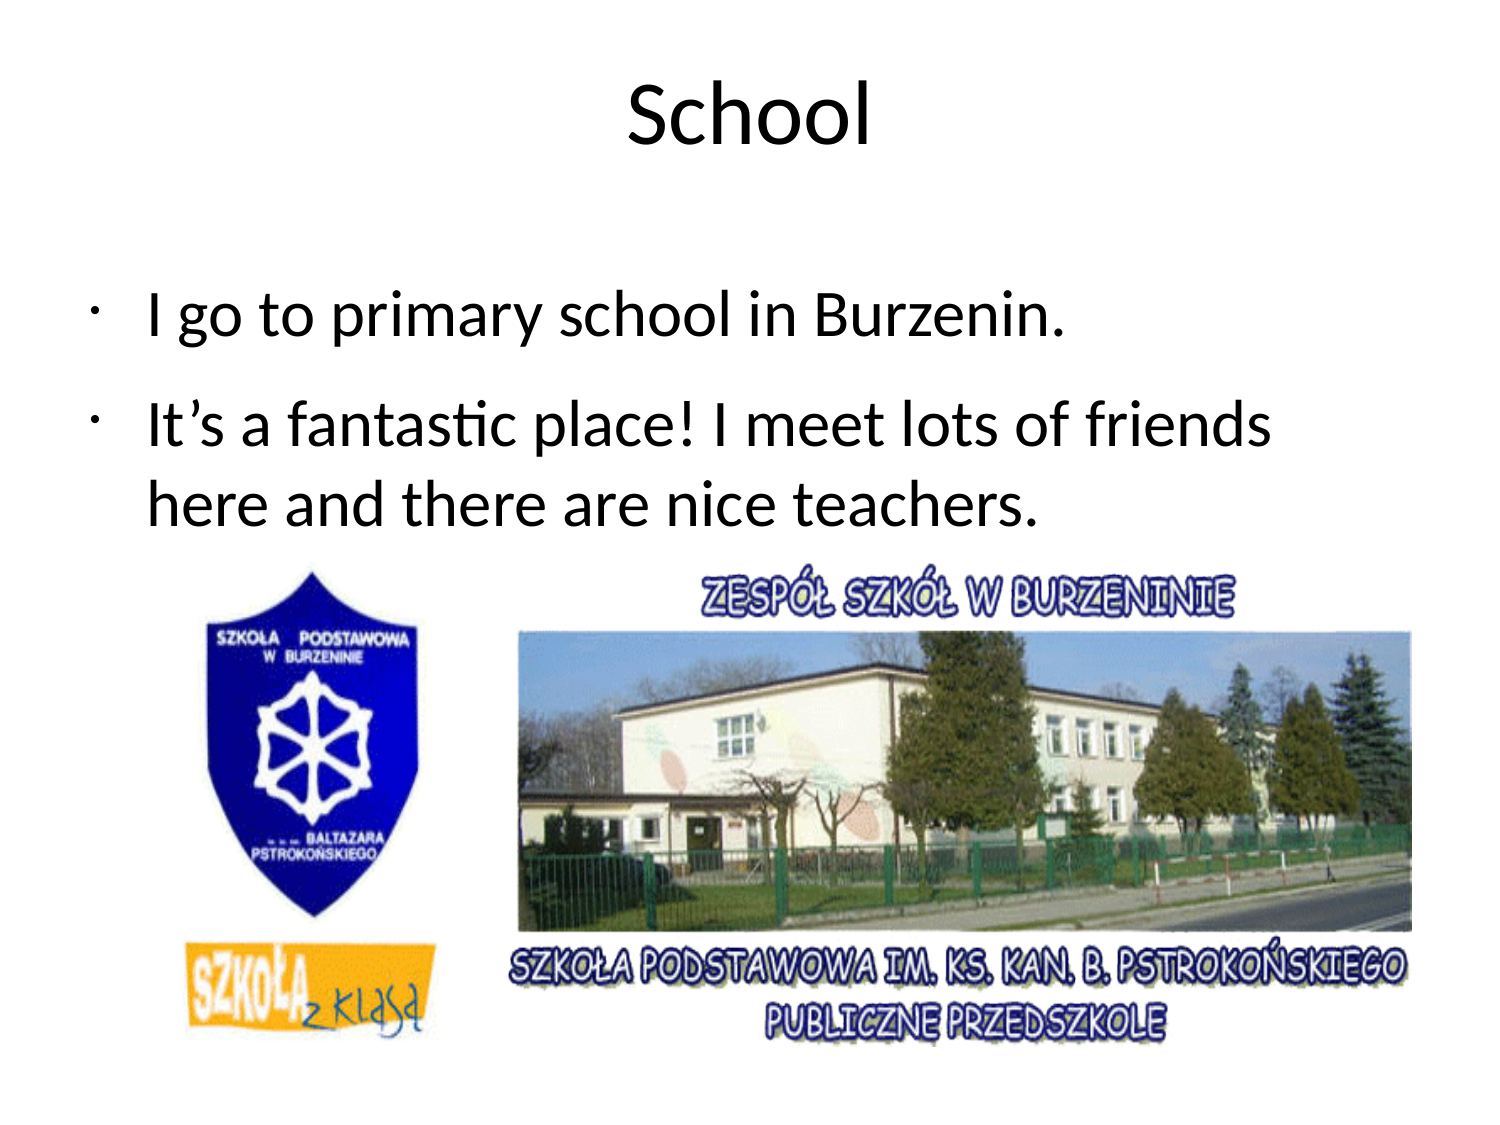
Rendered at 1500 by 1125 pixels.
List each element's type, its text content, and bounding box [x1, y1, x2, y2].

picture [171, 562, 1412, 1047]
list I go to primary school in Burzenin. It’s a fantastic place! I meet lots of friends here and there are nice teachers. [75, 262, 1425, 1005]
title School [75, 45, 1425, 233]
